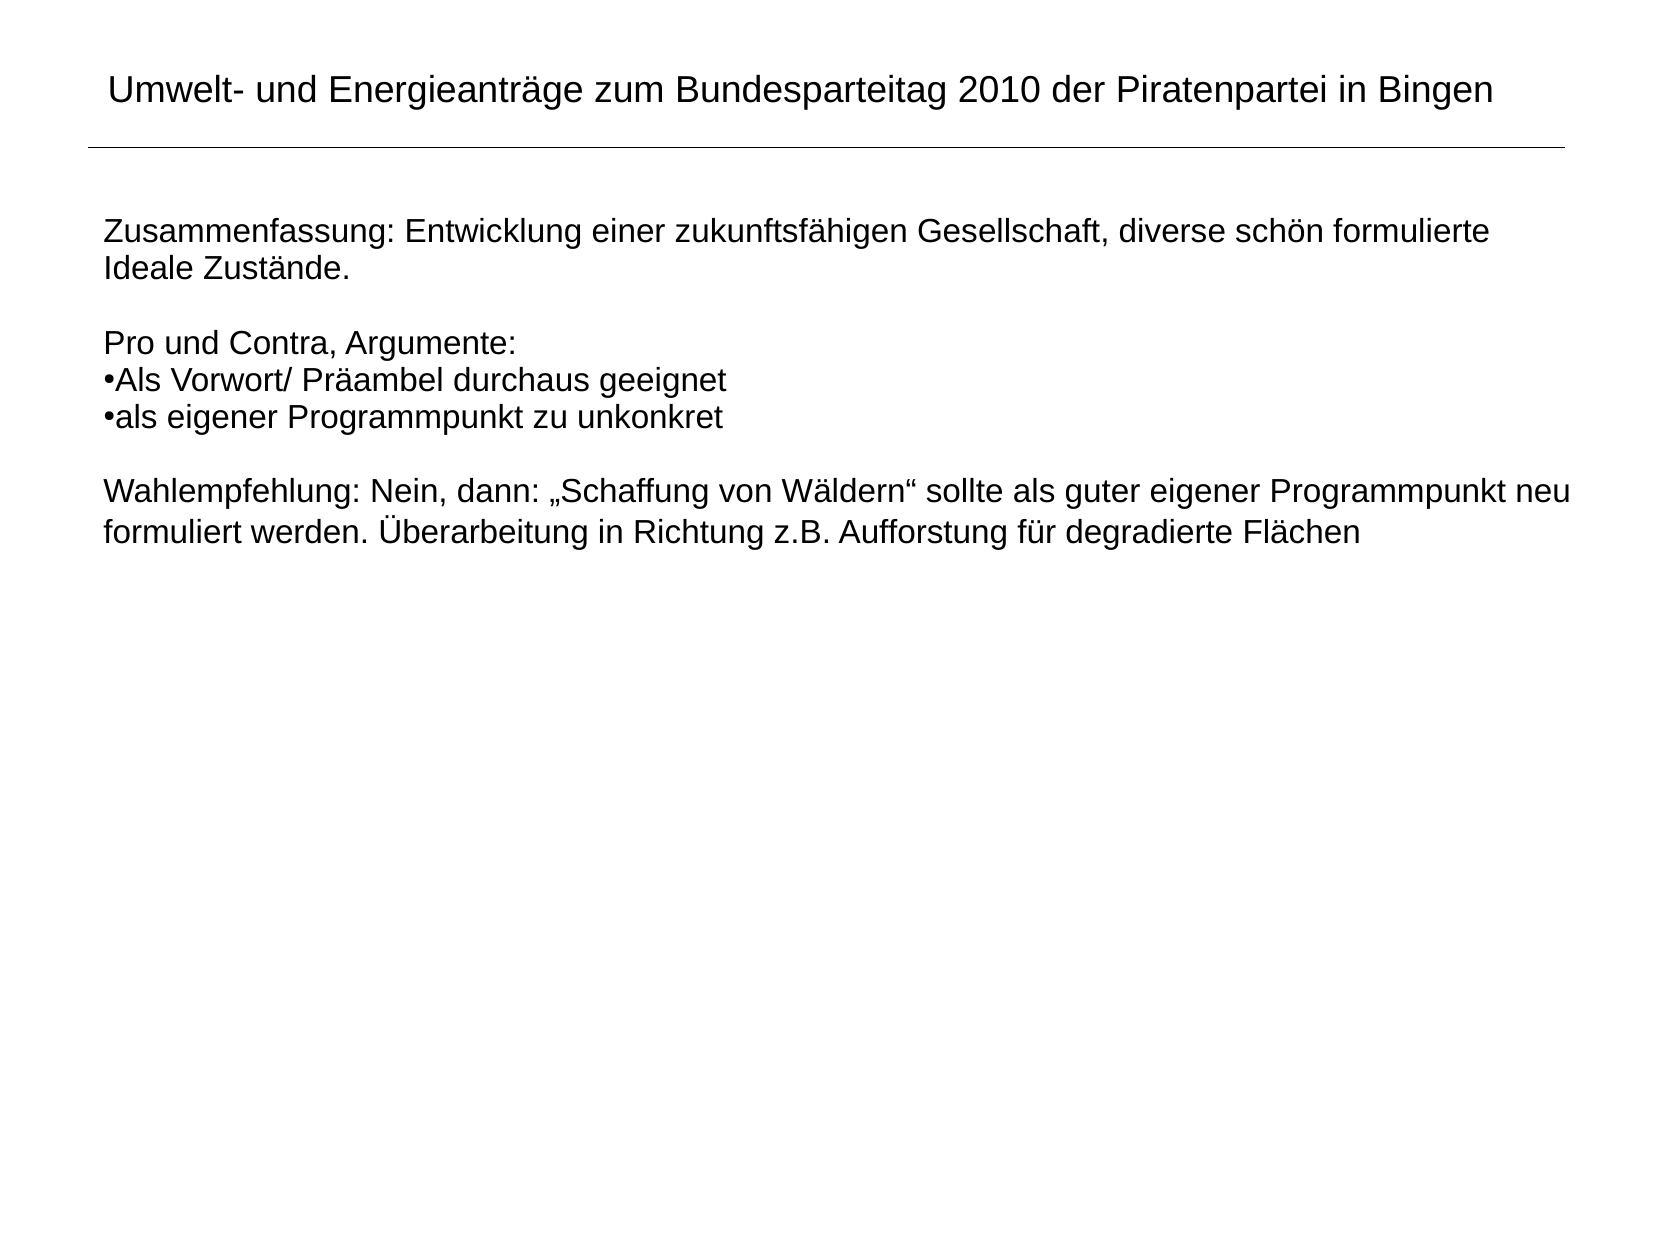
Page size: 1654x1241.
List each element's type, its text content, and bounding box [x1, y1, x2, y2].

text_box Zusammenfassung: Entwicklung einer zukunftsfähigen Gesellschaft, diverse schön formulierte Ideale Zustände. Pro und Contra, Argumente: Als Vorwort/ Präambel durchaus geeignet als eigener Programmpunkt zu unkonkret Wahlempfehlung: Nein, dann: „Schaffung von Wäldern“ sollte als guter eigener Programmpunkt neu formuliert werden. Überarbeitung in Richtung z.B. Aufforstung für degradierte Flächen [88, 205, 1589, 559]
